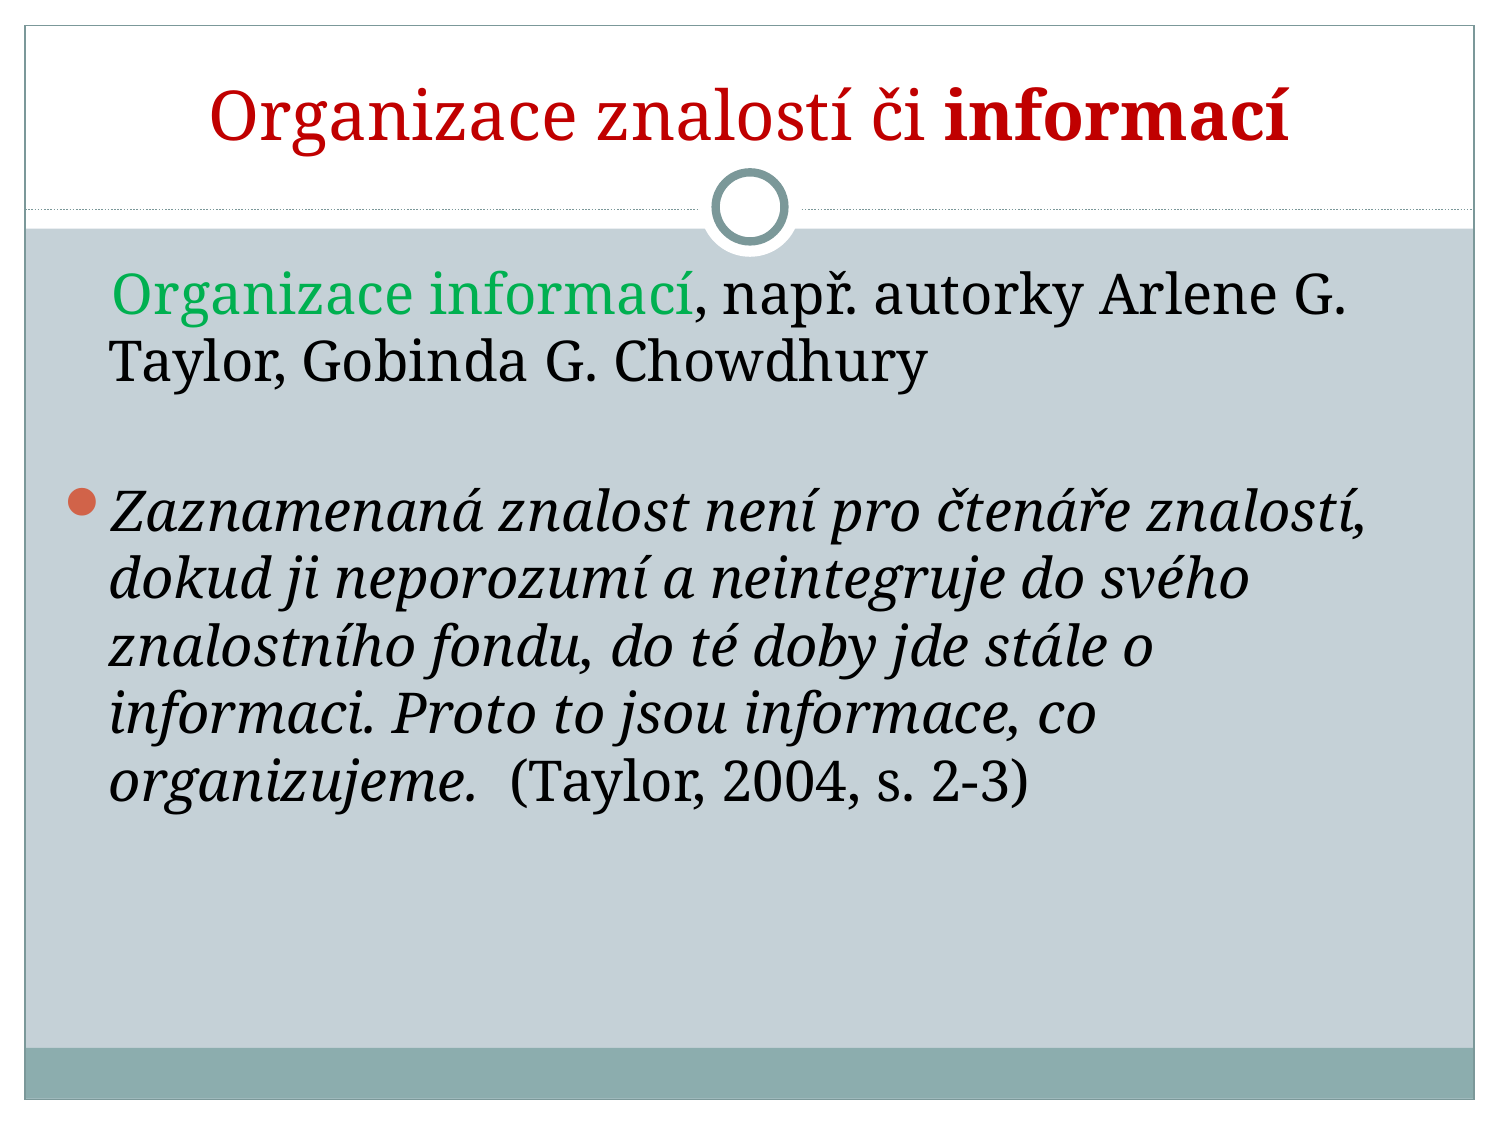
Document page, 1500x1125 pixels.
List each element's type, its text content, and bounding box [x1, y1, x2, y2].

list Organizace informací, např. autorky Arlene G. Taylor, Gobinda G. Chowdhury Zaznamenaná znalost není pro čtenáře znalostí, dokud ji neporozumí a neintegruje do svého znalostního fondu, do té doby jde stále o informaci. Proto to jsou informace, co organizujeme. (Taylor, 2004, s. 2-3) [49, 250, 1445, 1055]
title Organizace znalostí či informací [49, 37, 1450, 162]
